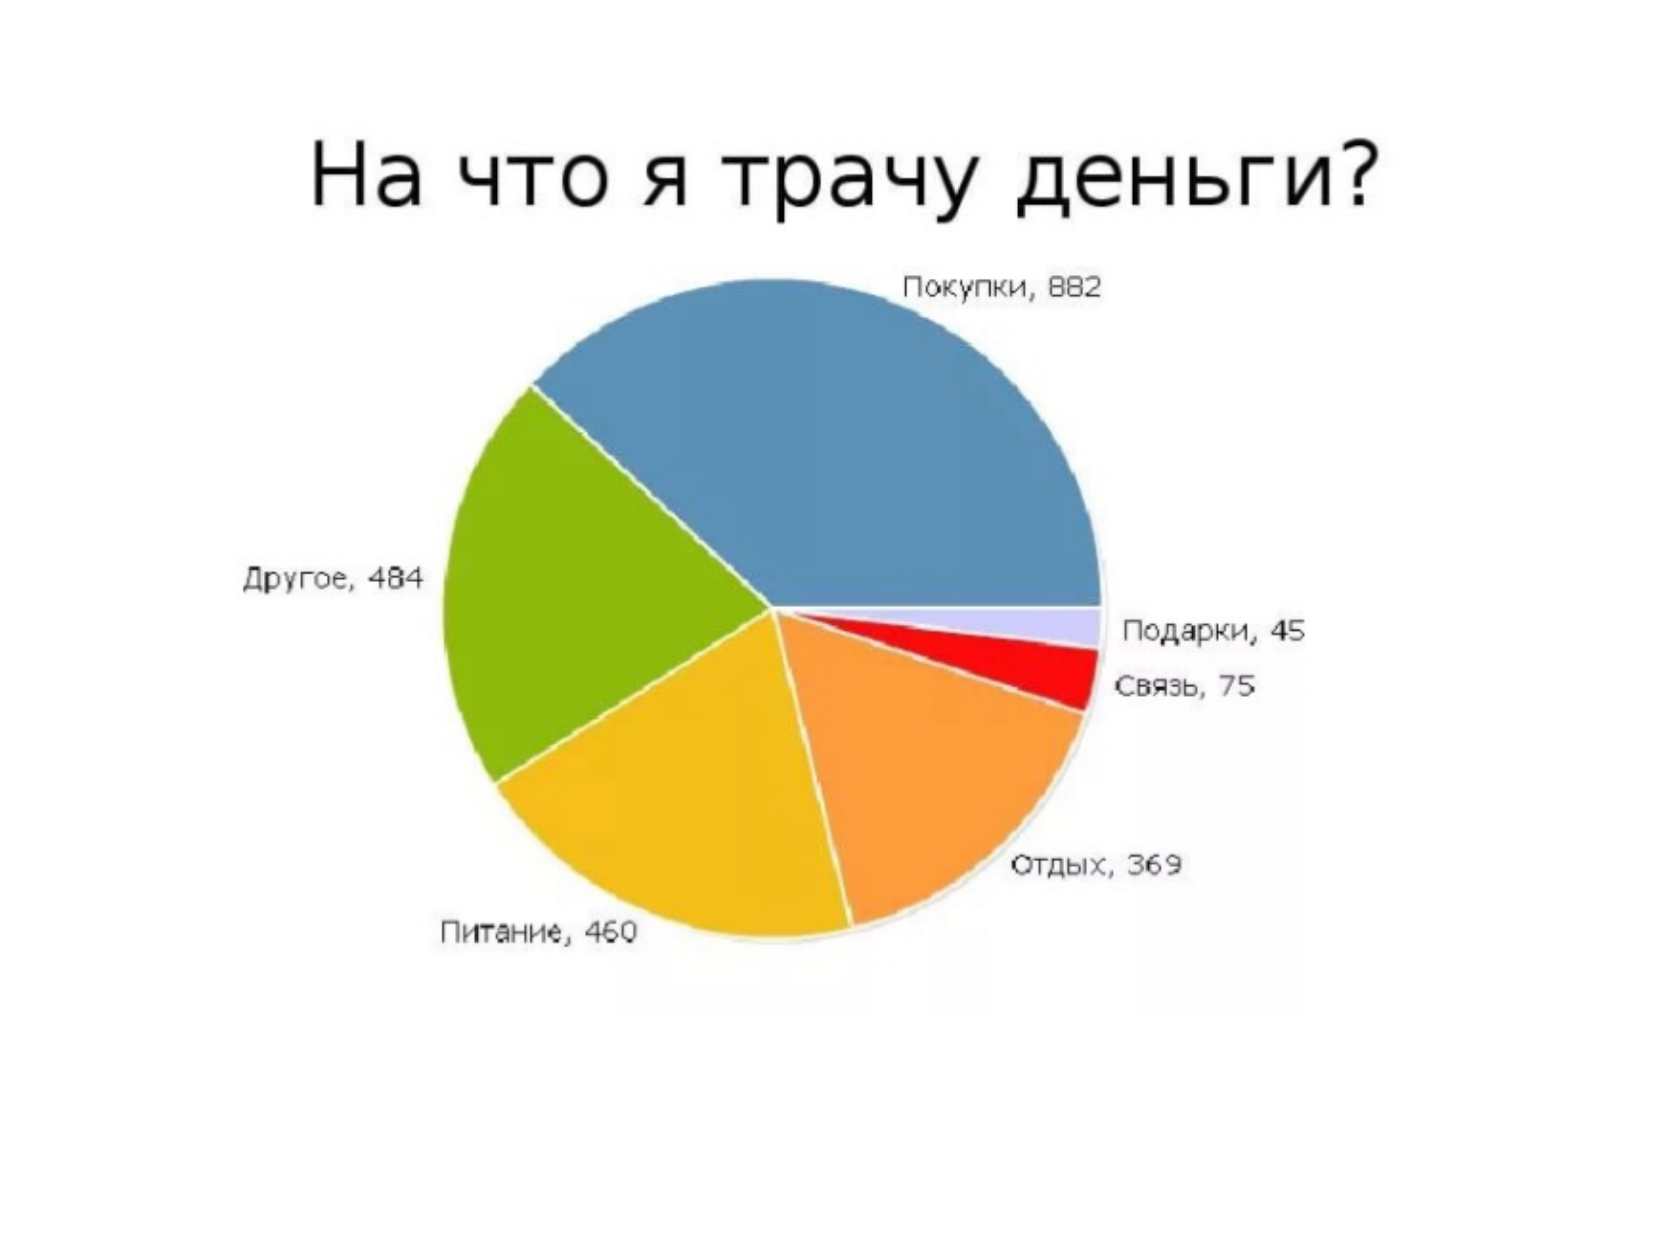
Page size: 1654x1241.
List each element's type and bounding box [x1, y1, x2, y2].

picture [129, 81, 1563, 1016]
